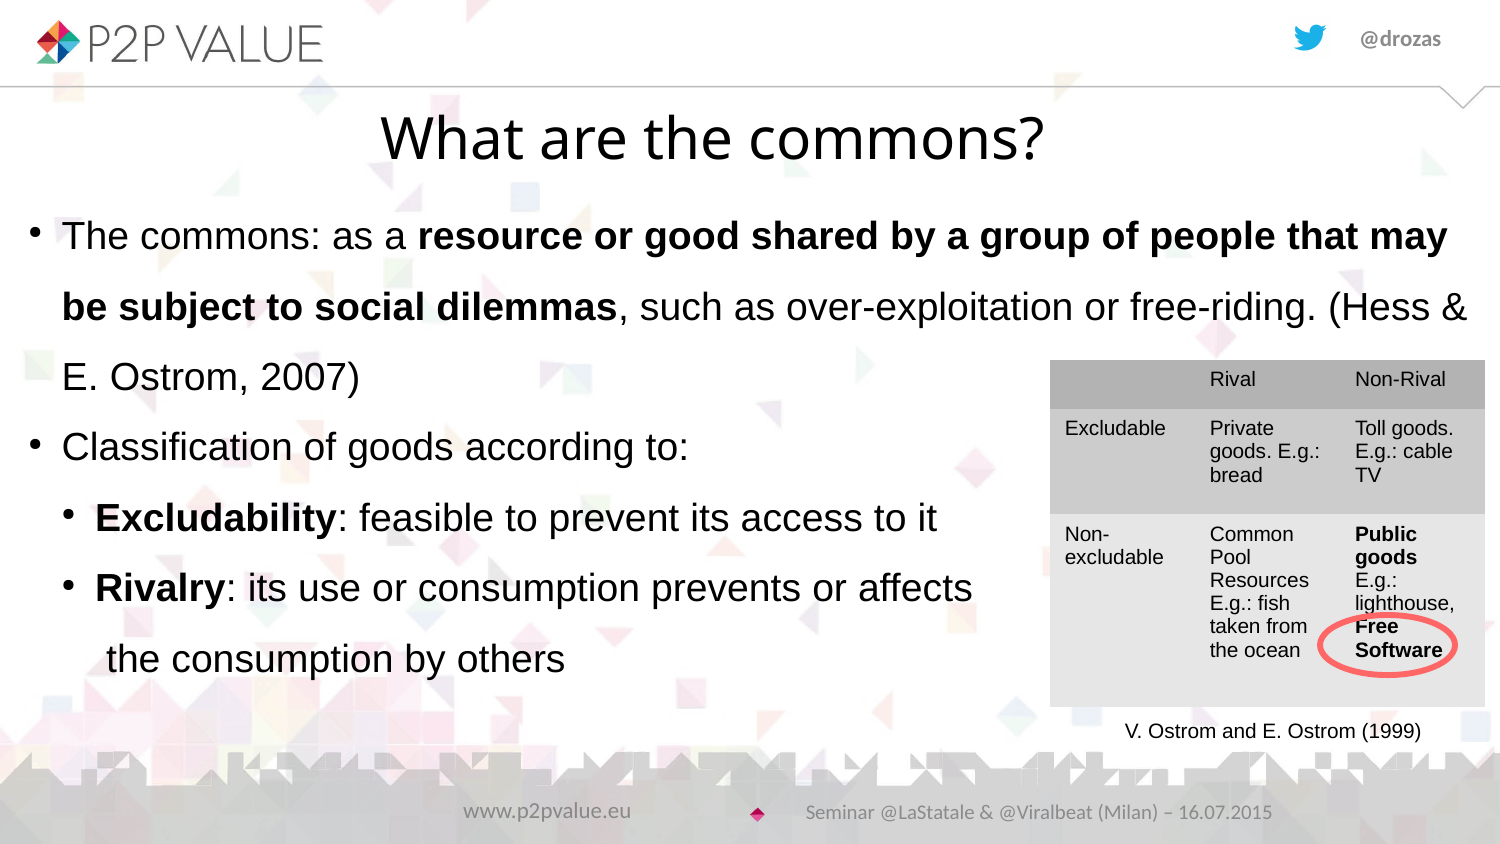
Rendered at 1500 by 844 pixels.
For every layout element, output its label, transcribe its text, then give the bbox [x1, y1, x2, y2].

table_header Rival [1195, 360, 1340, 409]
table_cell Common Pool Resources E.g.: fish taken from the ocean [1195, 514, 1340, 707]
title What are the commons? [60, 92, 1366, 180]
table_cell Public goods E.g.: lighthouse, Free Software [1340, 618, 1451, 672]
table_header [1050, 360, 1195, 409]
text_box V. Ostrom and E. Ostrom (1999) [1110, 711, 1471, 751]
table_cell Toll goods. E.g.: cable TV [1340, 409, 1485, 514]
table_cell Private goods. E.g.: bread [1195, 409, 1340, 514]
table_cell Public goods E.g.: lighthouse, Free Software [1340, 514, 1485, 707]
text_box @drozas [1333, 15, 1455, 60]
subtitle The commons: as a resource or good shared by a group of people that may be subject to social dilemmas, such as over-exploitation or free-riding. (Hess & E. Ostrom, 2007) Classification of goods according to: Excludability: feasible to prevent its access to it Rivalry: its use or consumption prevents or affects the consumption by others [15, 180, 1496, 691]
table_cell Non-excludable [1050, 514, 1195, 707]
table_header Non-Rival [1340, 360, 1485, 409]
text_box www.p2pvalue.eu [456, 789, 675, 829]
text_box Seminar @LaStatale & @Viralbeat (Milan) – 16.07.2015 [792, 788, 1485, 834]
picture [0, 0, 1500, 844]
table_cell Excludable [1050, 409, 1195, 514]
